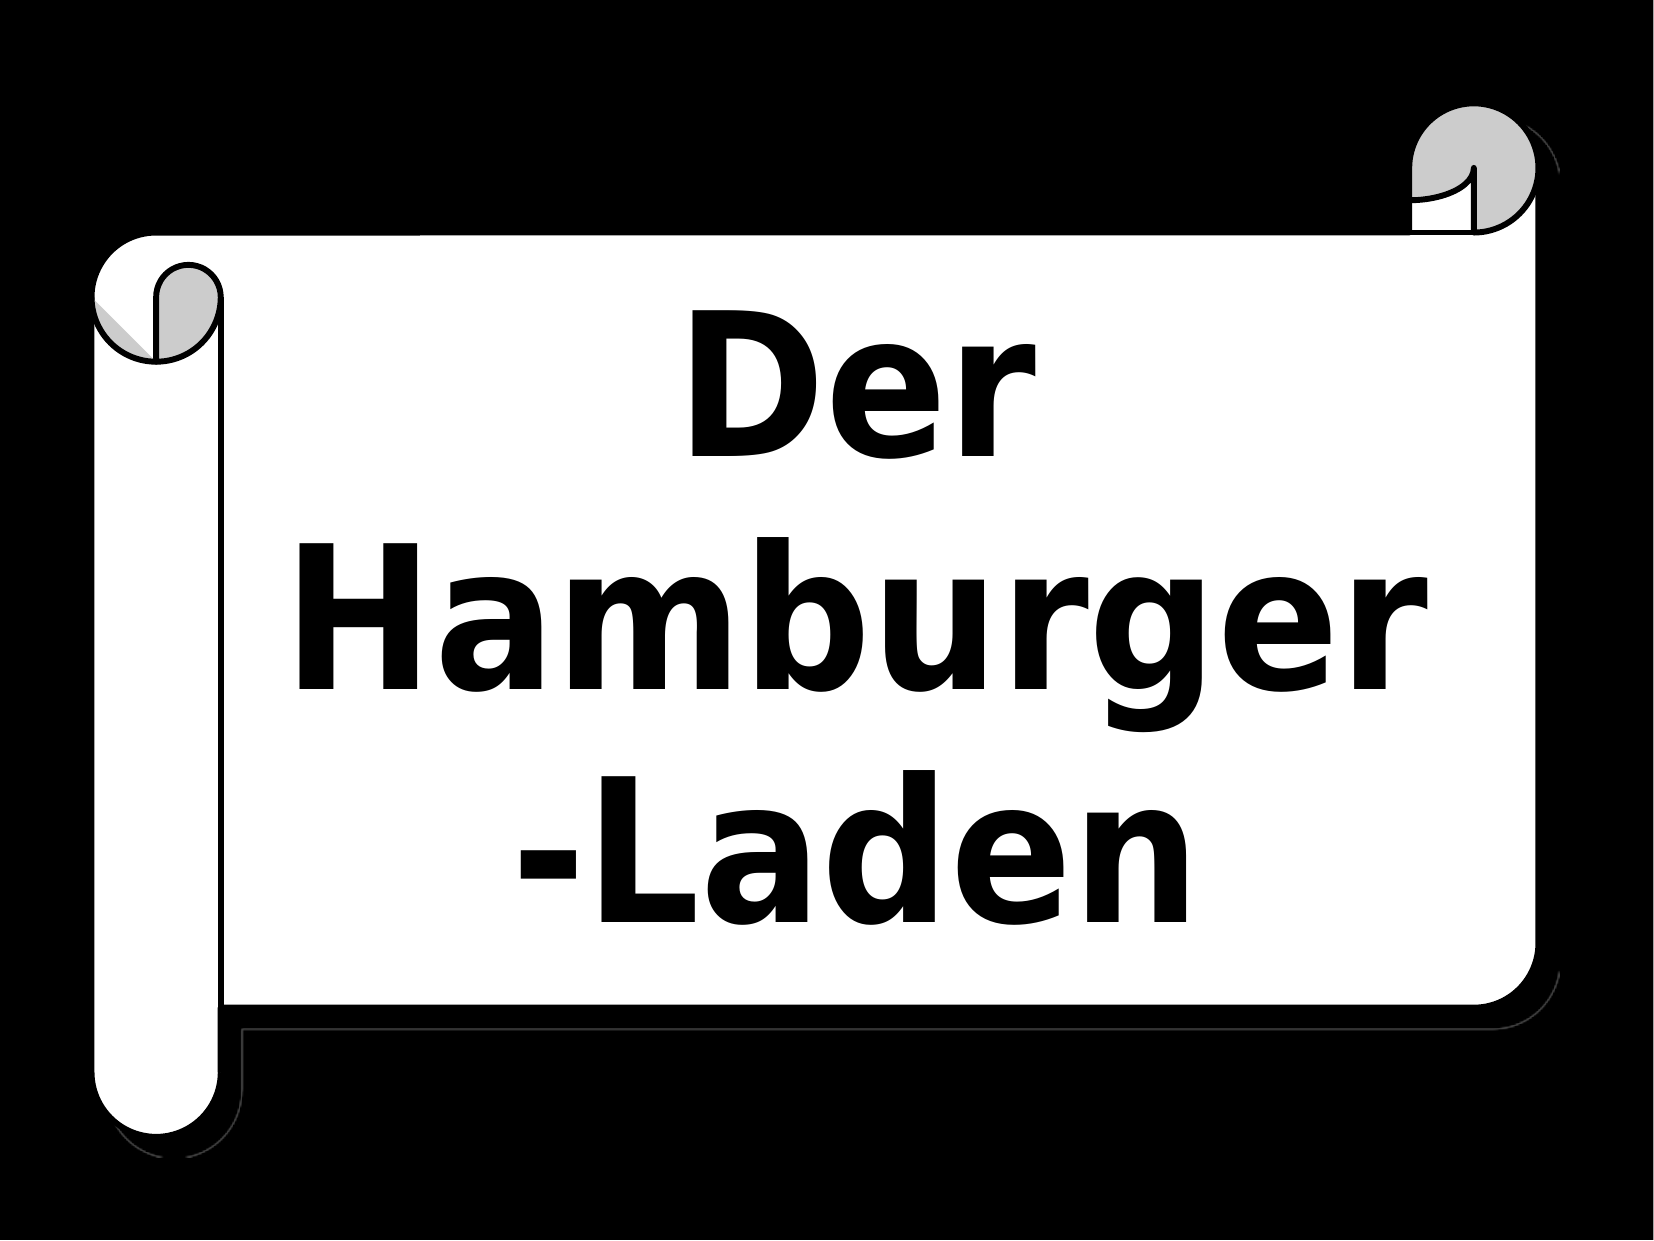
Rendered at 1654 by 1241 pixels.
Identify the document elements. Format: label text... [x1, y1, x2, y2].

text_box [91, 103, 1539, 1137]
text_box Der Hamburger-Laden [250, 263, 1462, 977]
